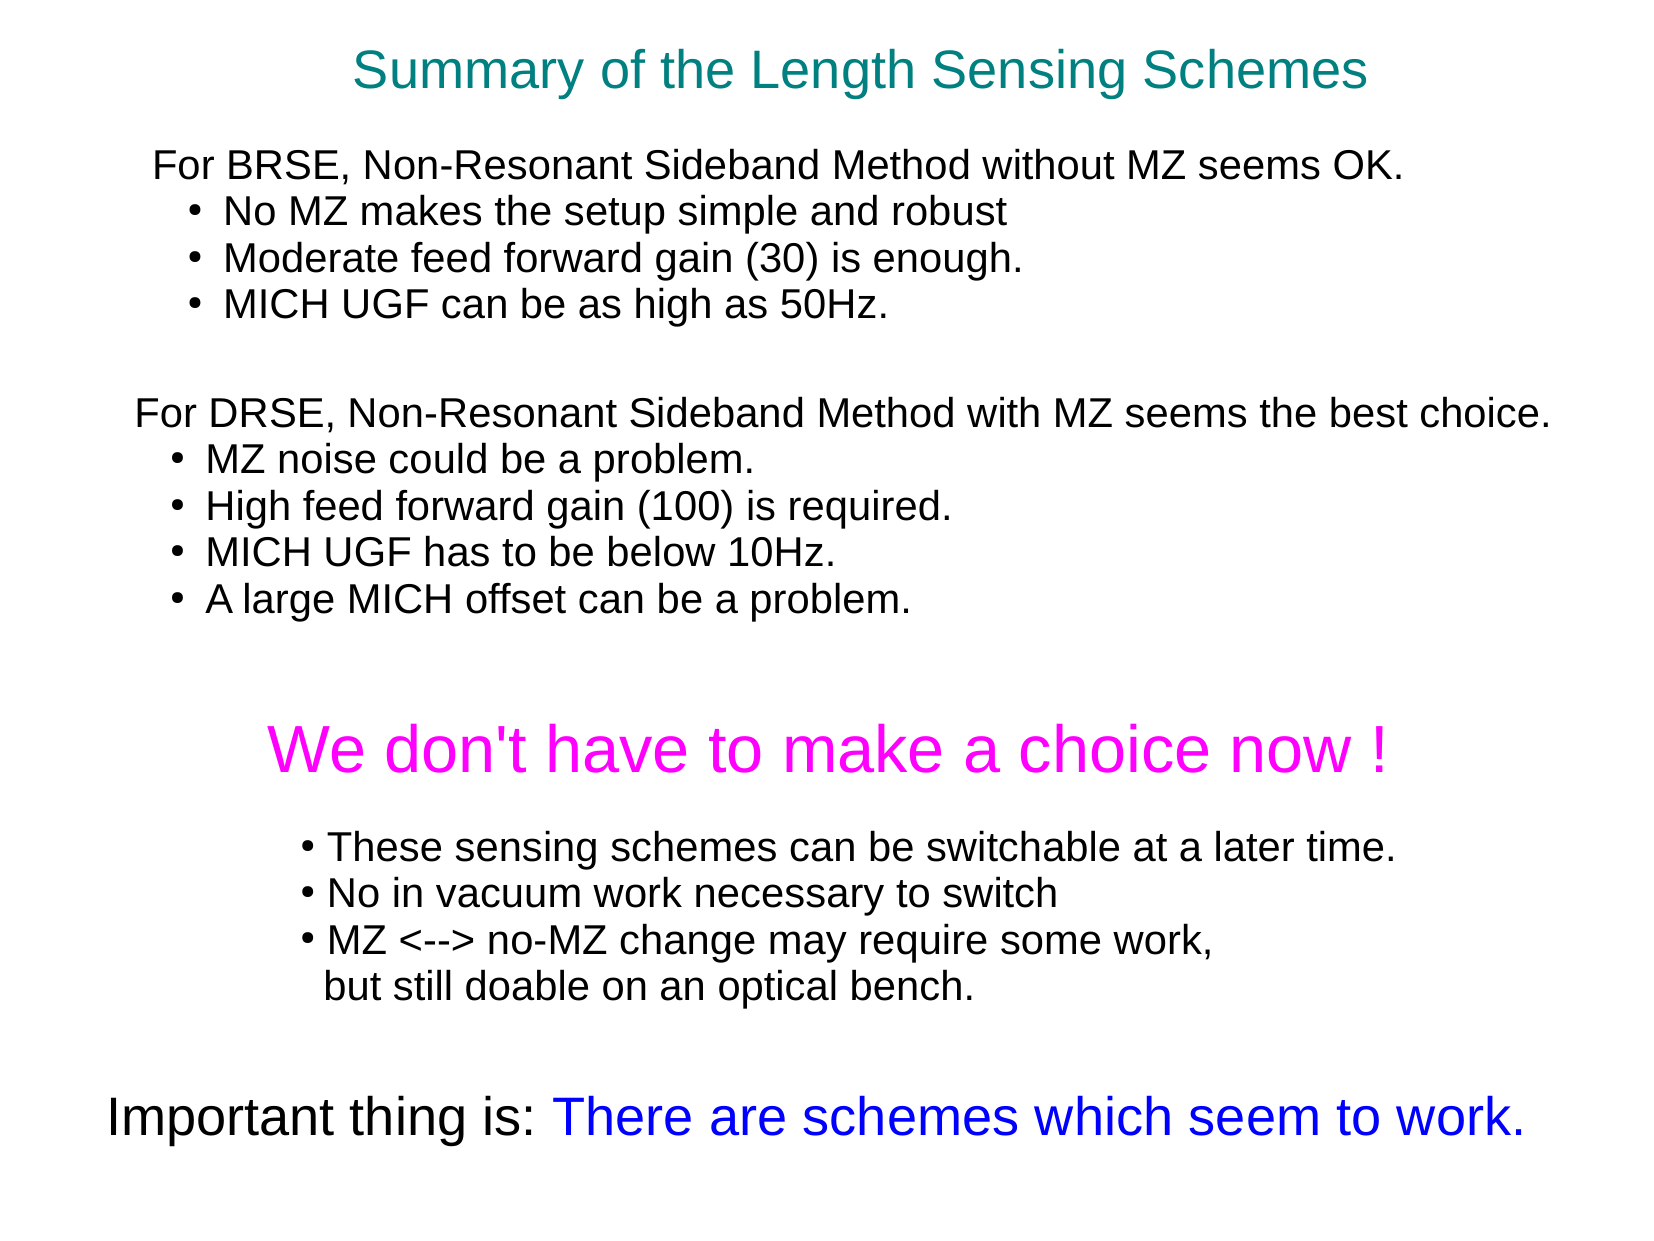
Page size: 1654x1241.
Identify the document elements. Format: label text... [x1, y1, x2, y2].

text_box For BRSE, Non-Resonant Sideband Method without MZ seems OK. No MZ makes the setup simple and robust Moderate feed forward gain (30) is enough. MICH UGF can be as high as 50Hz. [137, 134, 1432, 335]
text_box Summary of the Length Sensing Schemes [338, 32, 1386, 108]
text_box Important thing is: There are schemes which seem to work. [91, 1078, 1543, 1155]
text_box For DRSE, Non-Resonant Sideband Method with MZ seems the best choice. MZ noise could be a problem. High feed forward gain (100) is required. MICH UGF has to be below 10Hz. A large MICH offset can be a problem. [119, 382, 1579, 630]
text_box These sensing schemes can be switchable at a later time. No in vacuum work necessary to switch MZ <--> no-MZ change may require some work, but still doable on an optical bench. [285, 816, 1412, 1017]
text_box We don't have to make a choice now ! [252, 704, 1409, 795]
